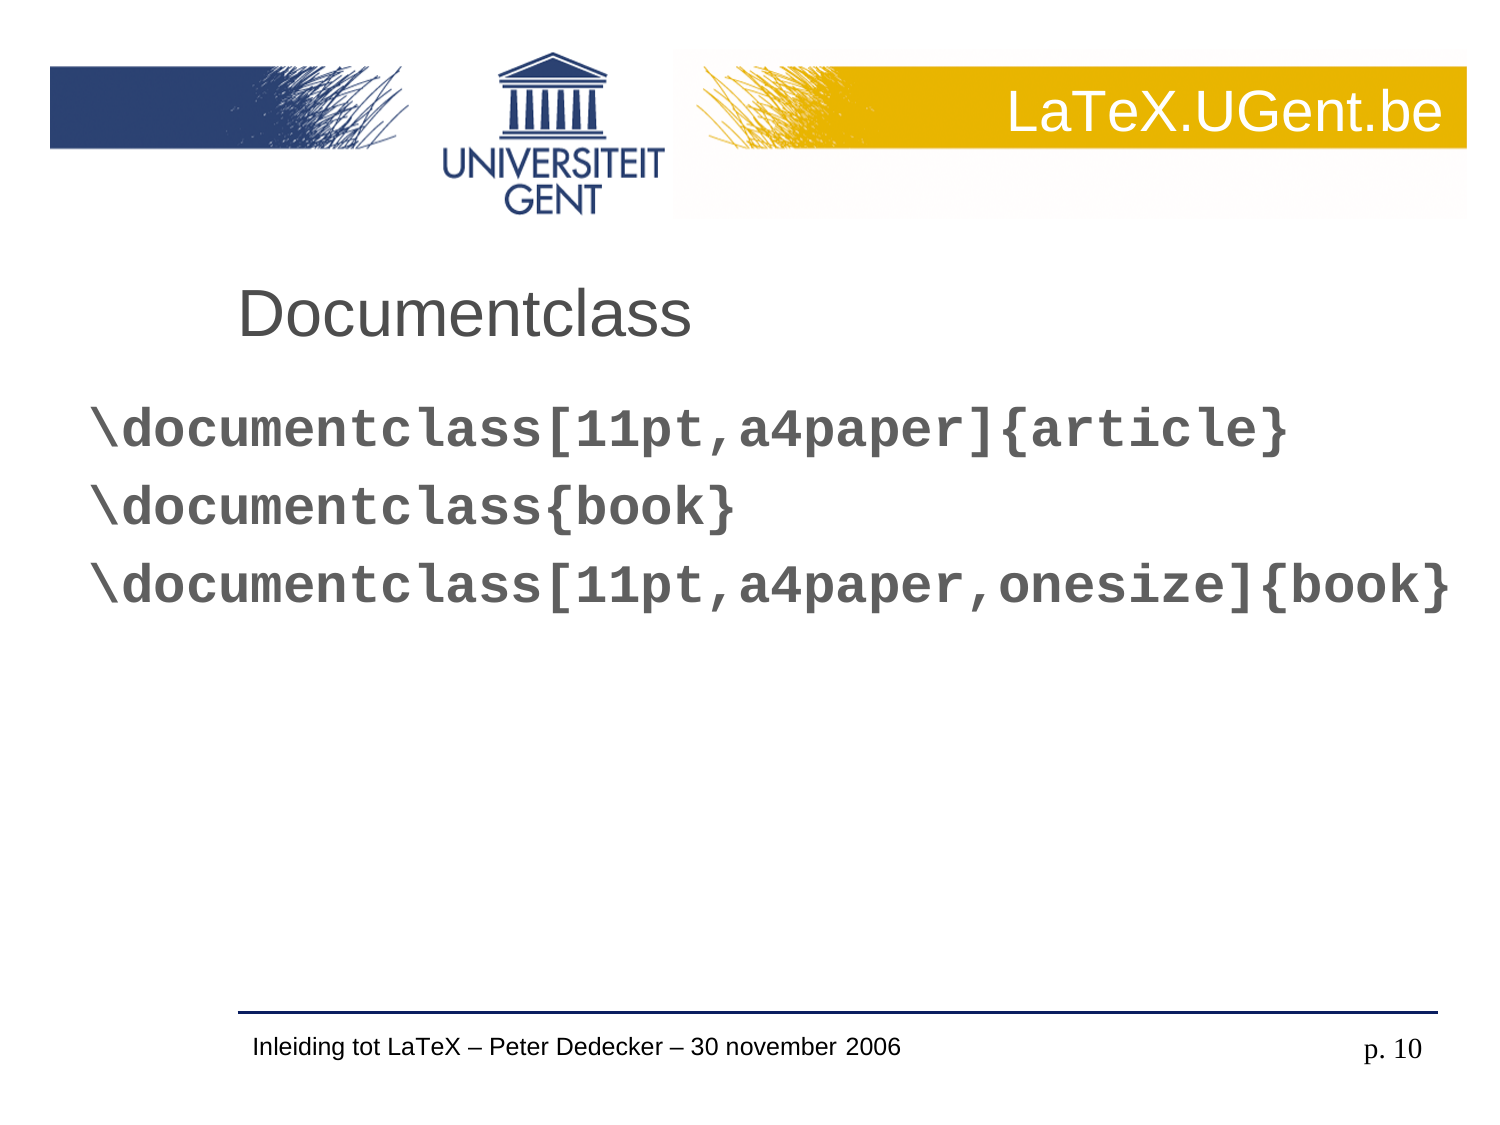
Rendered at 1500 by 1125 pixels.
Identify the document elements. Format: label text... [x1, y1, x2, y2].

title Documentclass [237, 219, 1438, 400]
picture [50, 49, 1467, 219]
list \documentclass[11pt,a4paper]{article} \documentclass{book} \documentclass[11pt,a4paper,onesize]{book} [88, 400, 1500, 1002]
